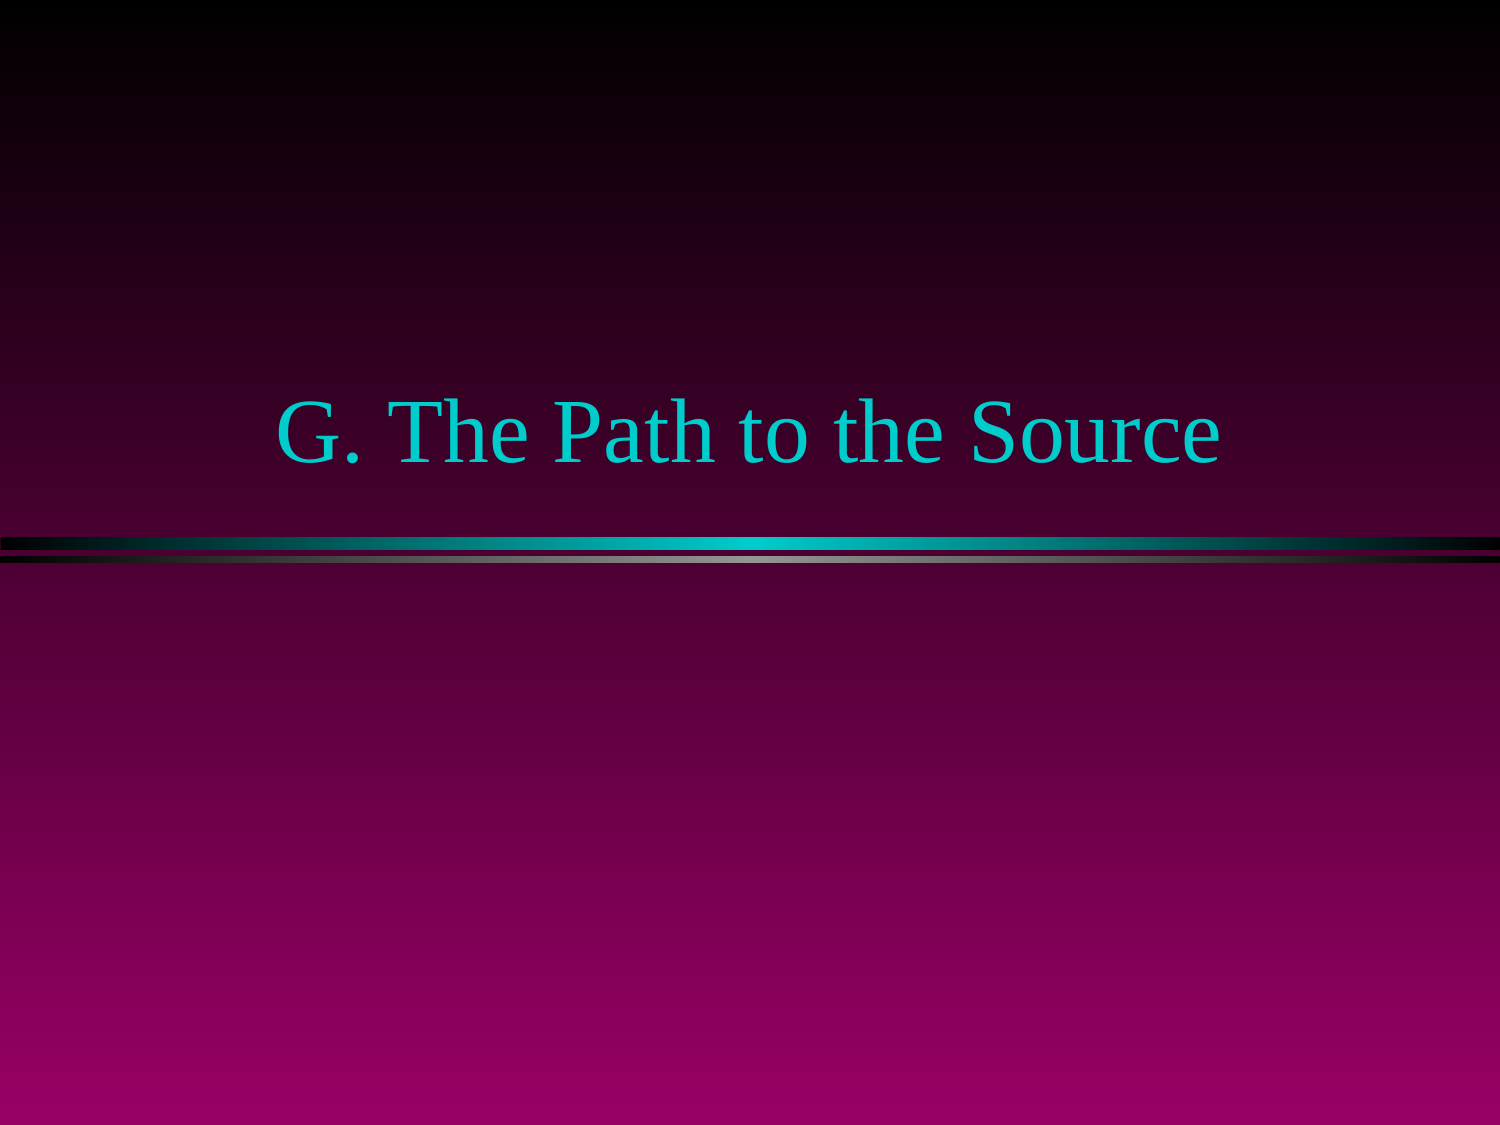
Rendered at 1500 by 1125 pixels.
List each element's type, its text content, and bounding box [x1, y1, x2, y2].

title G. The Path to the Source [112, 337, 1388, 525]
